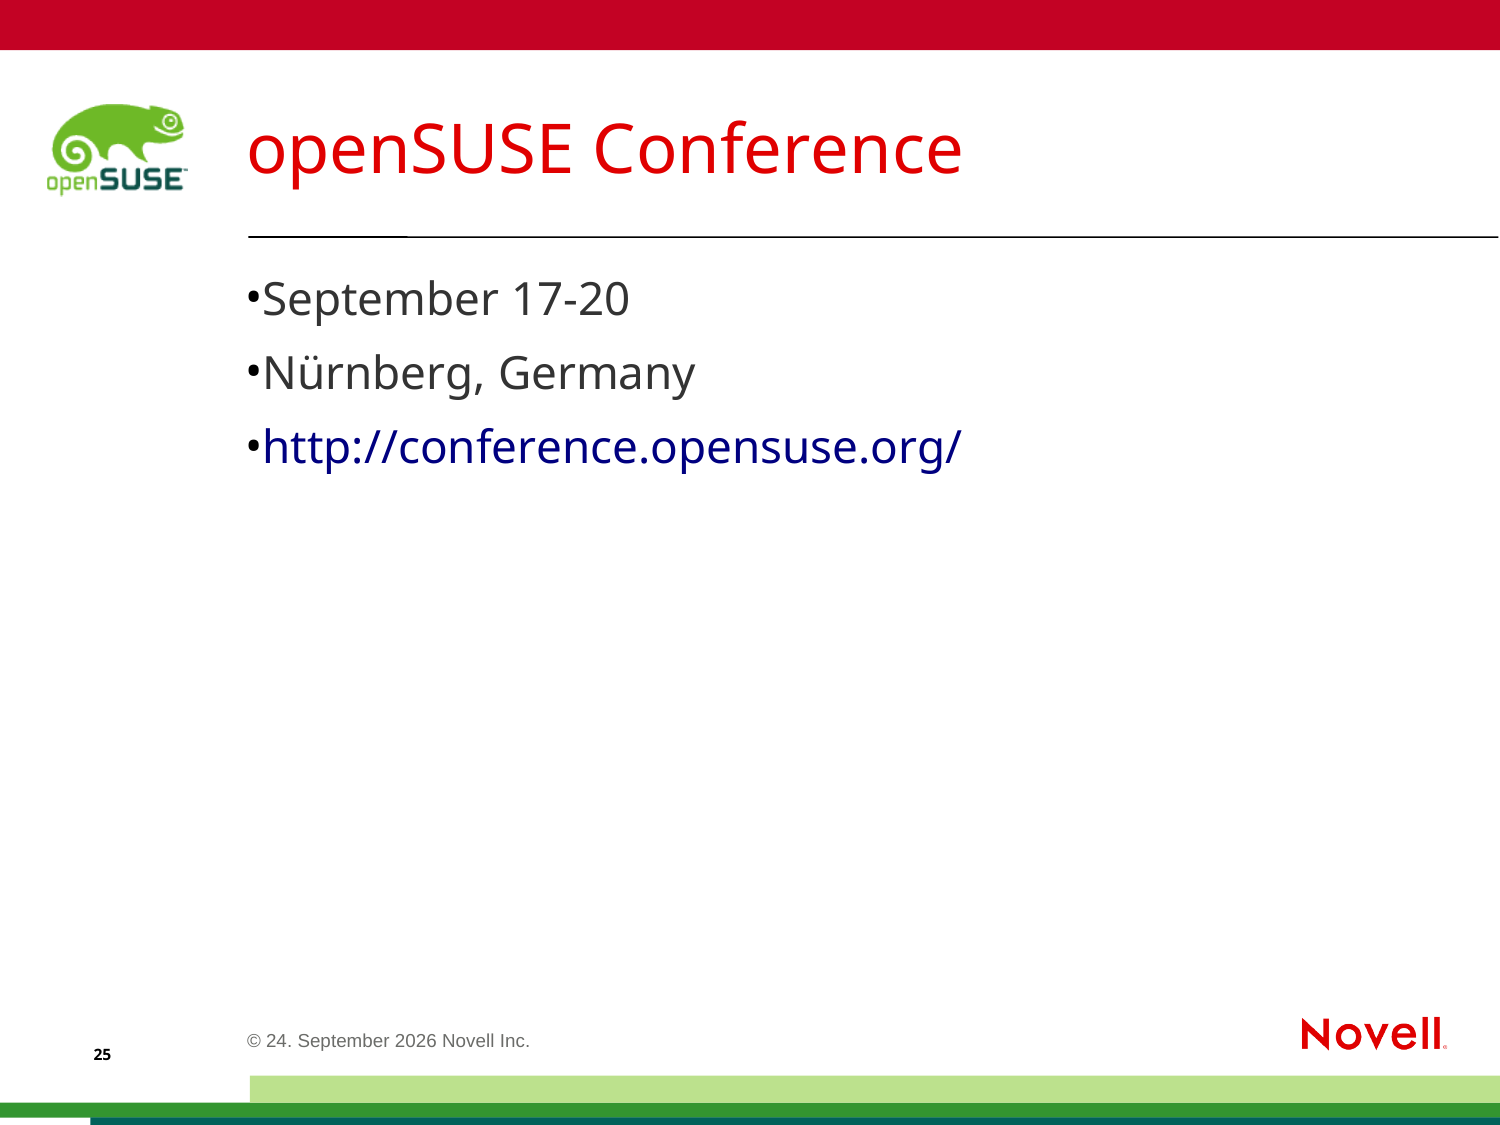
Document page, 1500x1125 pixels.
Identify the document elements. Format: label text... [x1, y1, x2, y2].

list September 17-20 Nürnberg, Germany http://conference.opensuse.org/ [245, 267, 1458, 1010]
picture [1295, 1011, 1453, 1056]
title openSUSE Conference [246, 68, 1409, 231]
picture [47, 104, 188, 197]
